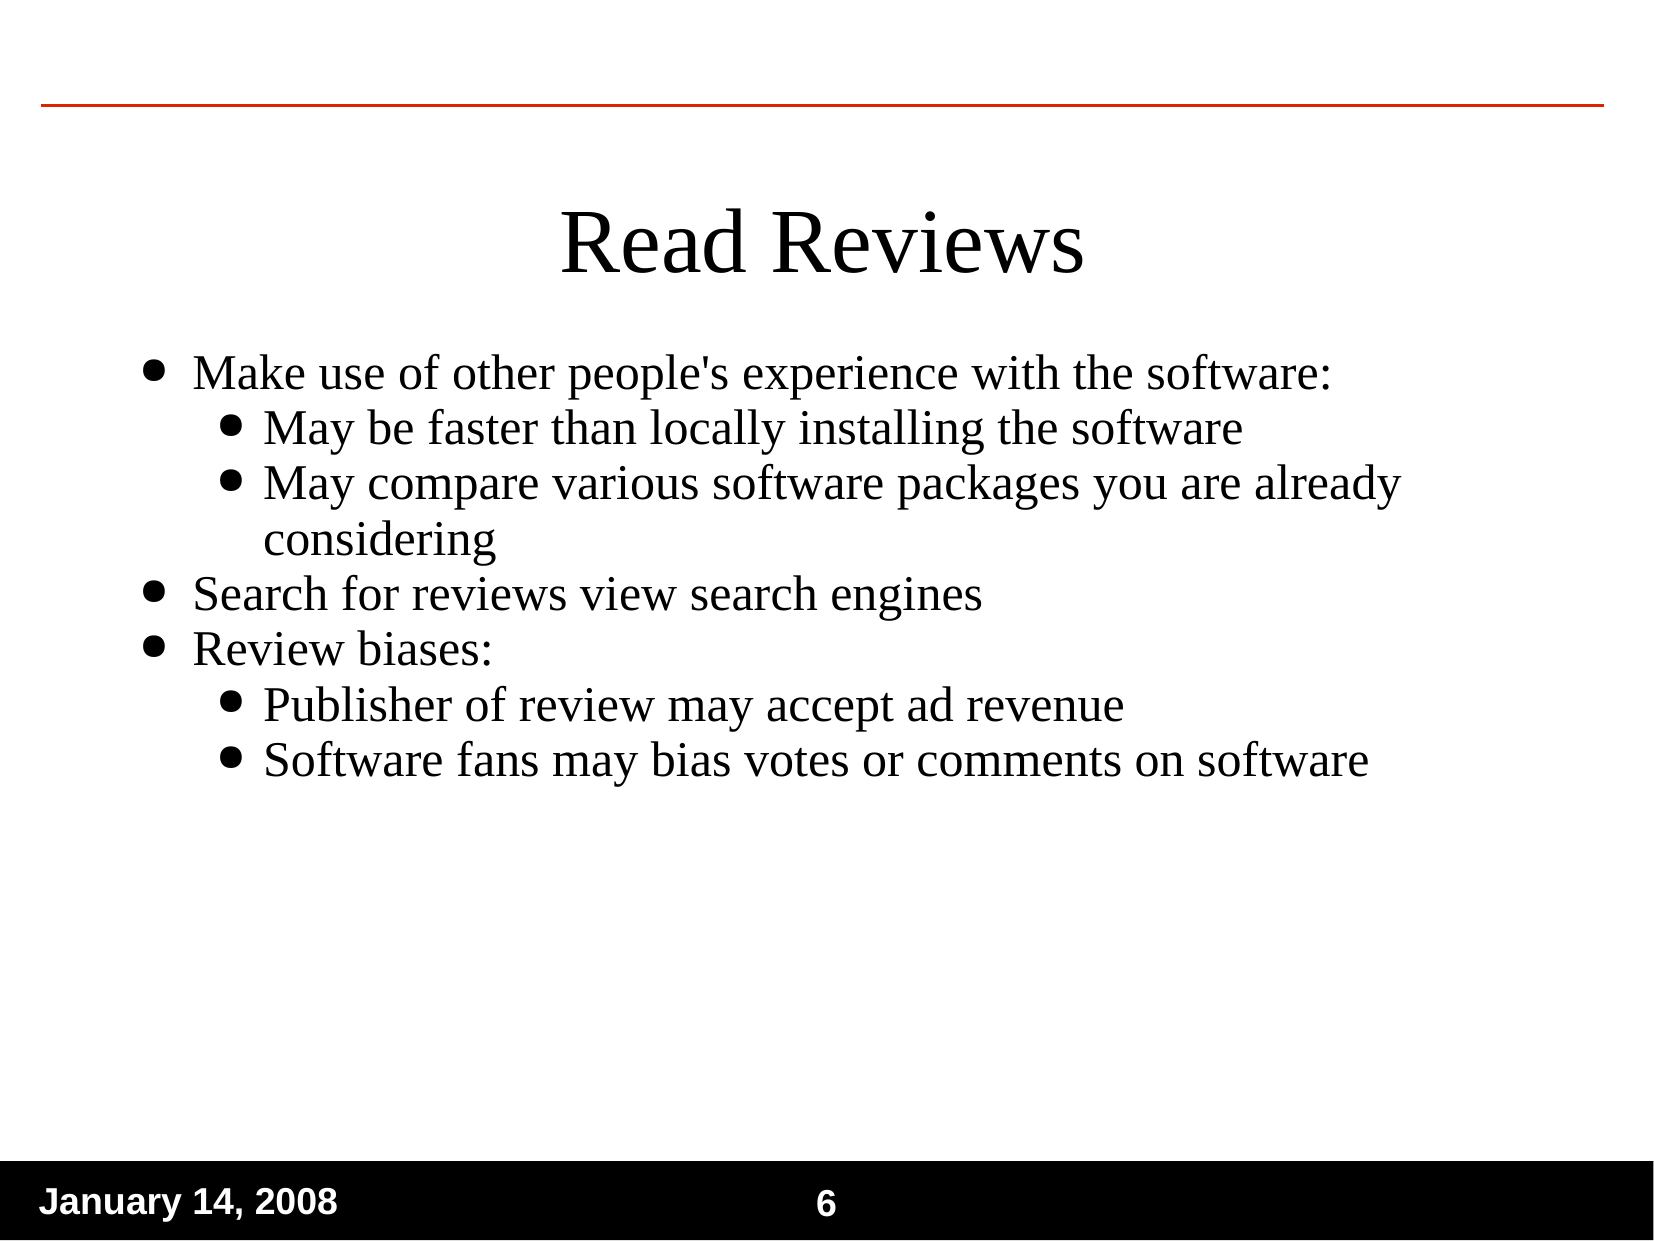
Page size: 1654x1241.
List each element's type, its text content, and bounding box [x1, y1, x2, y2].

title Read Reviews [117, 137, 1530, 346]
list Make use of other people's experience with the software: May be faster than locally installing the software May compare various software packages you are already considering Search for reviews view search engines Review biases: Publisher of review may accept ad revenue Software fans may bias votes or comments on software [121, 344, 1534, 1127]
